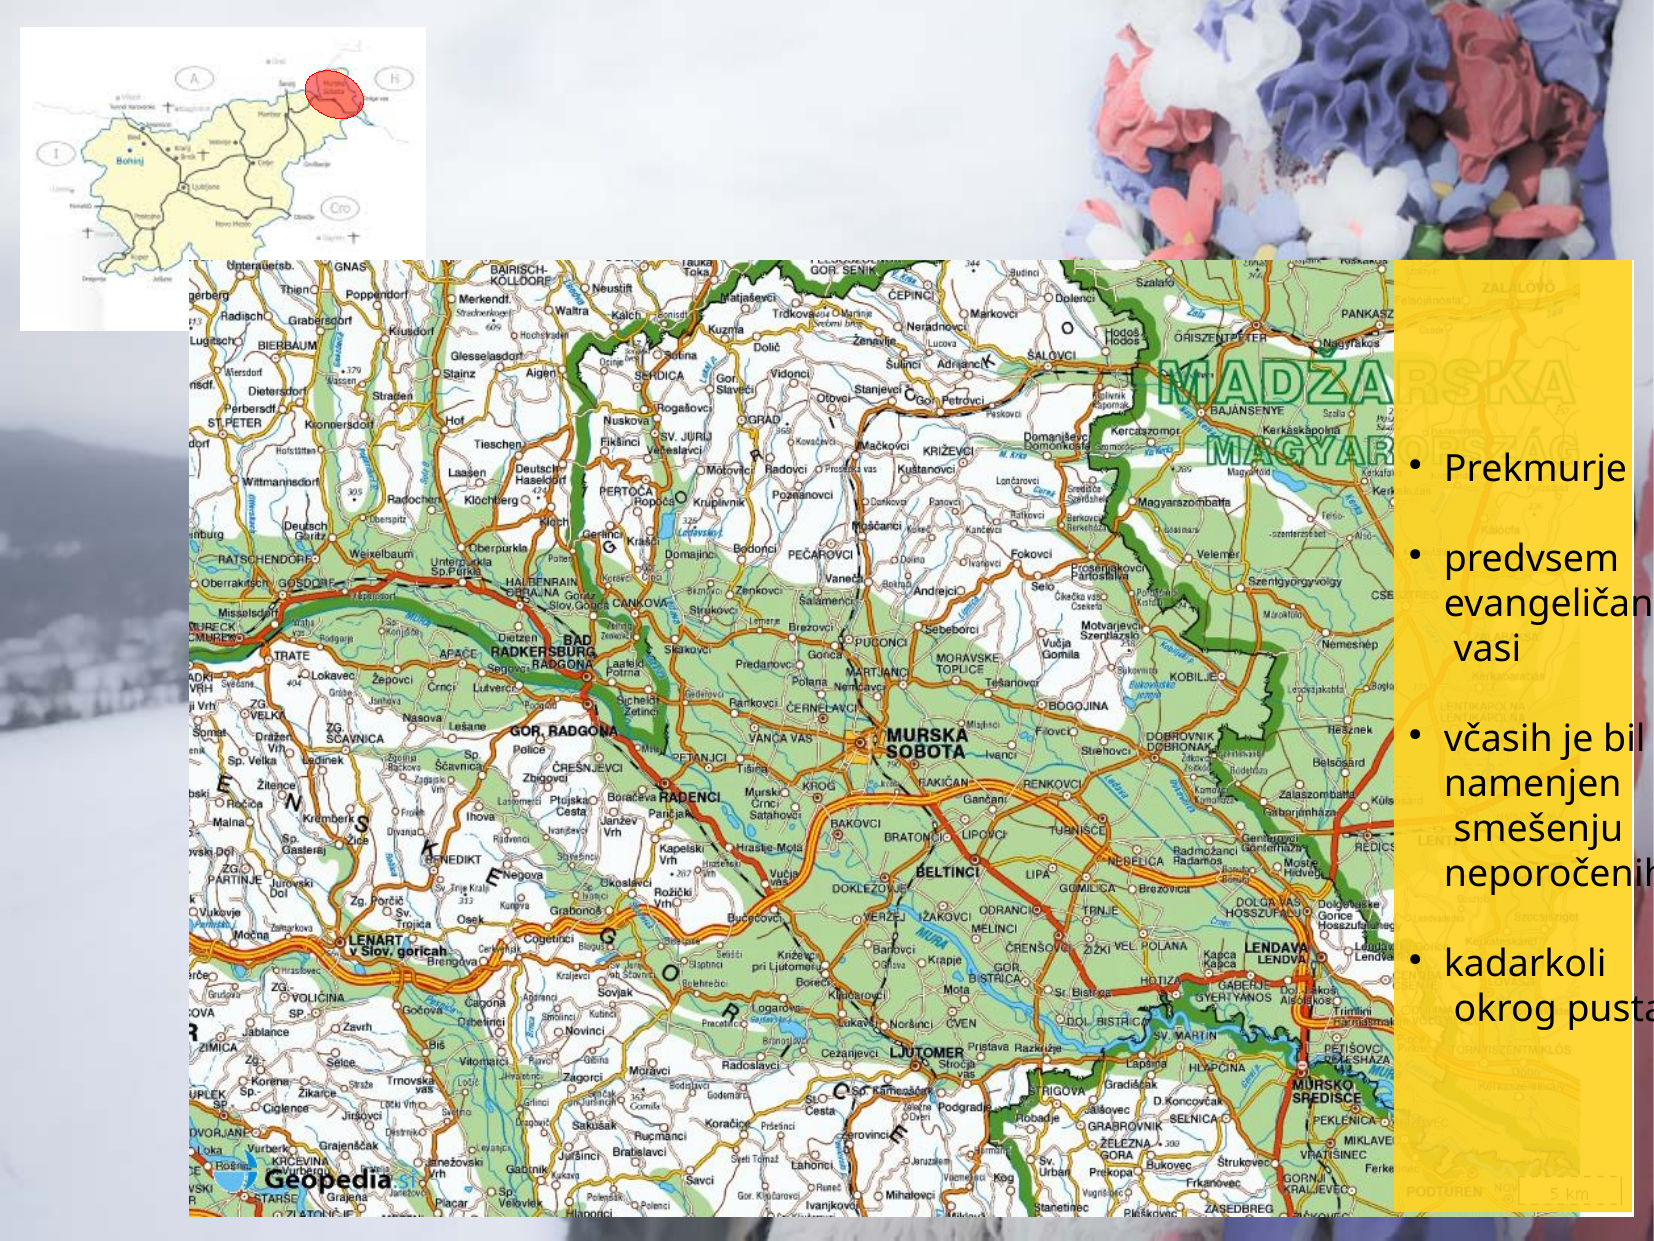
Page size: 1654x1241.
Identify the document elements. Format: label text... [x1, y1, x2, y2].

picture [0, 0, 1654, 1241]
text_box Prekmurje predvsem evangeličanske vasi včasih je bil namenjen smešenju neporočenih kadarkoli okrog pusta [1393, 259, 1633, 1213]
text_box [305, 70, 364, 119]
